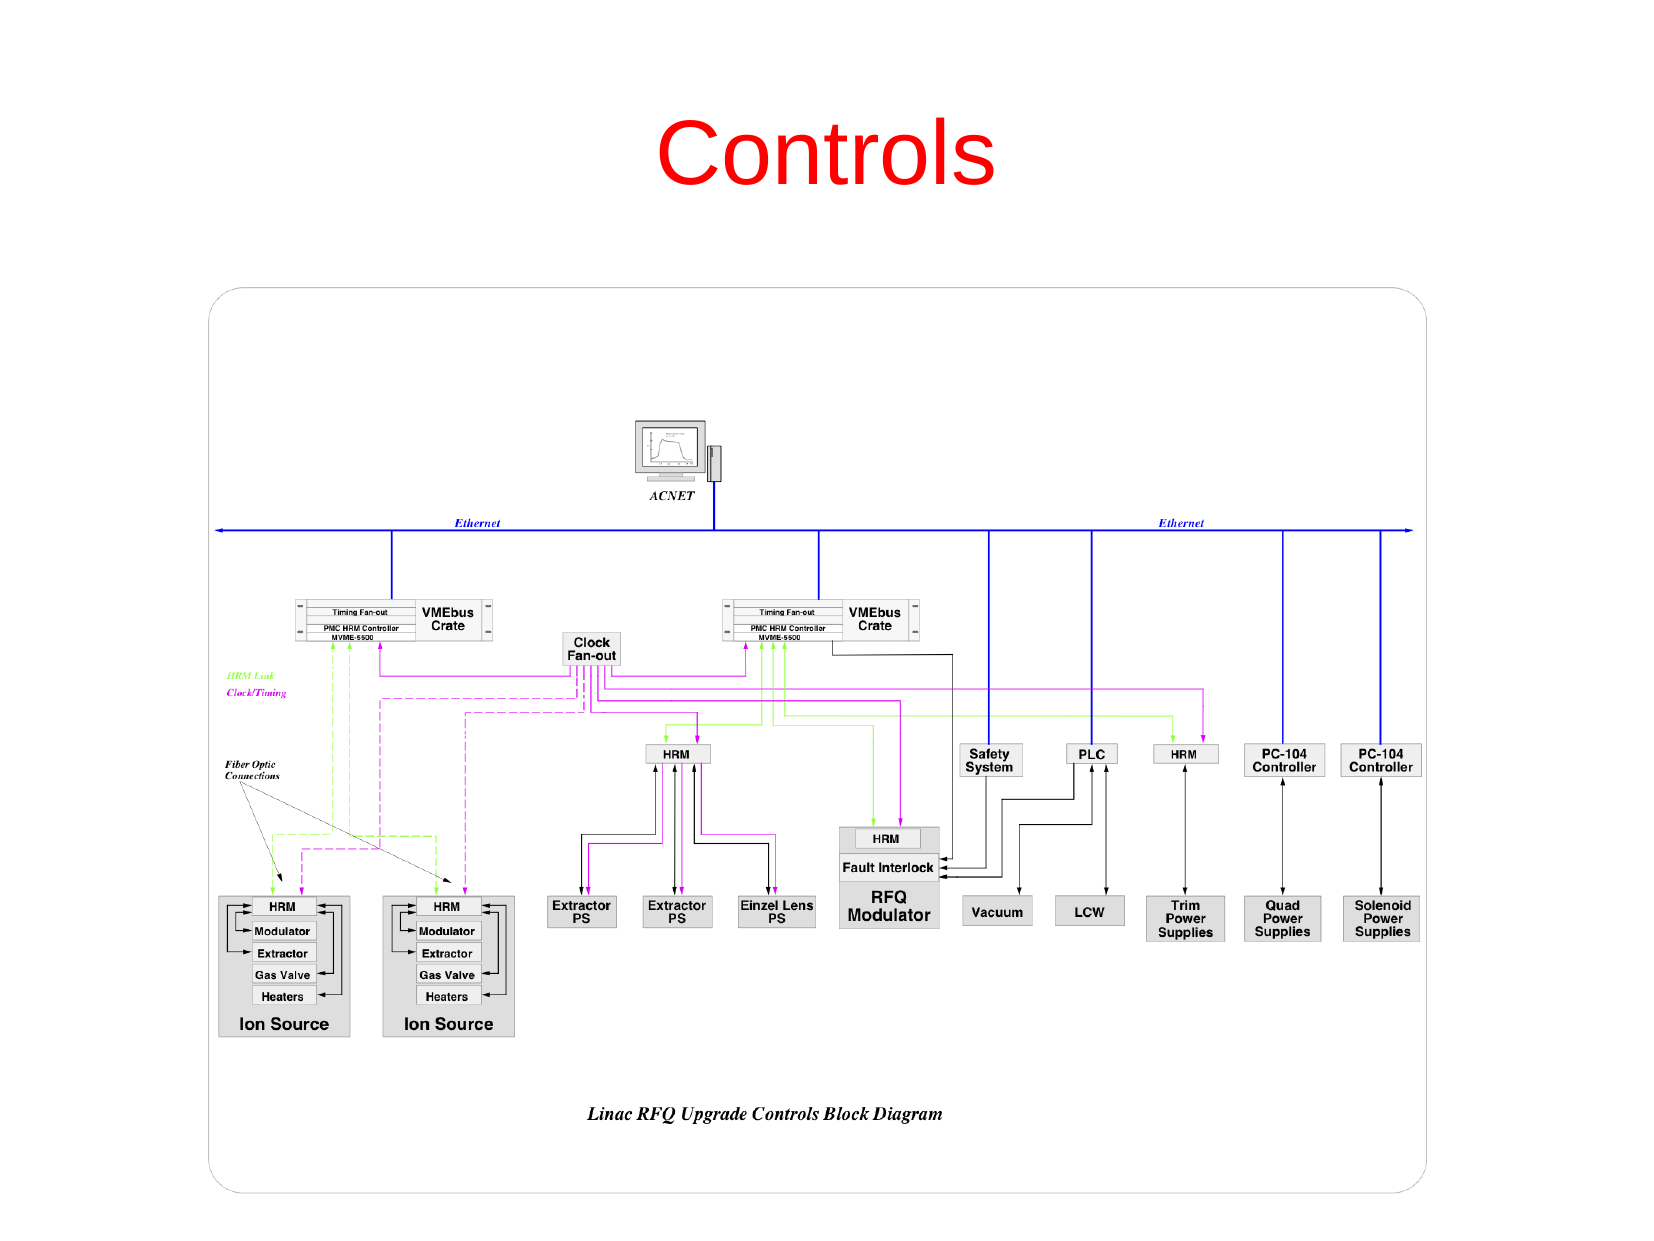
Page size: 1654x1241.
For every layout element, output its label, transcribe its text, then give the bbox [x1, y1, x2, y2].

title Controls [82, 49, 1571, 257]
picture [186, 247, 1456, 1227]
